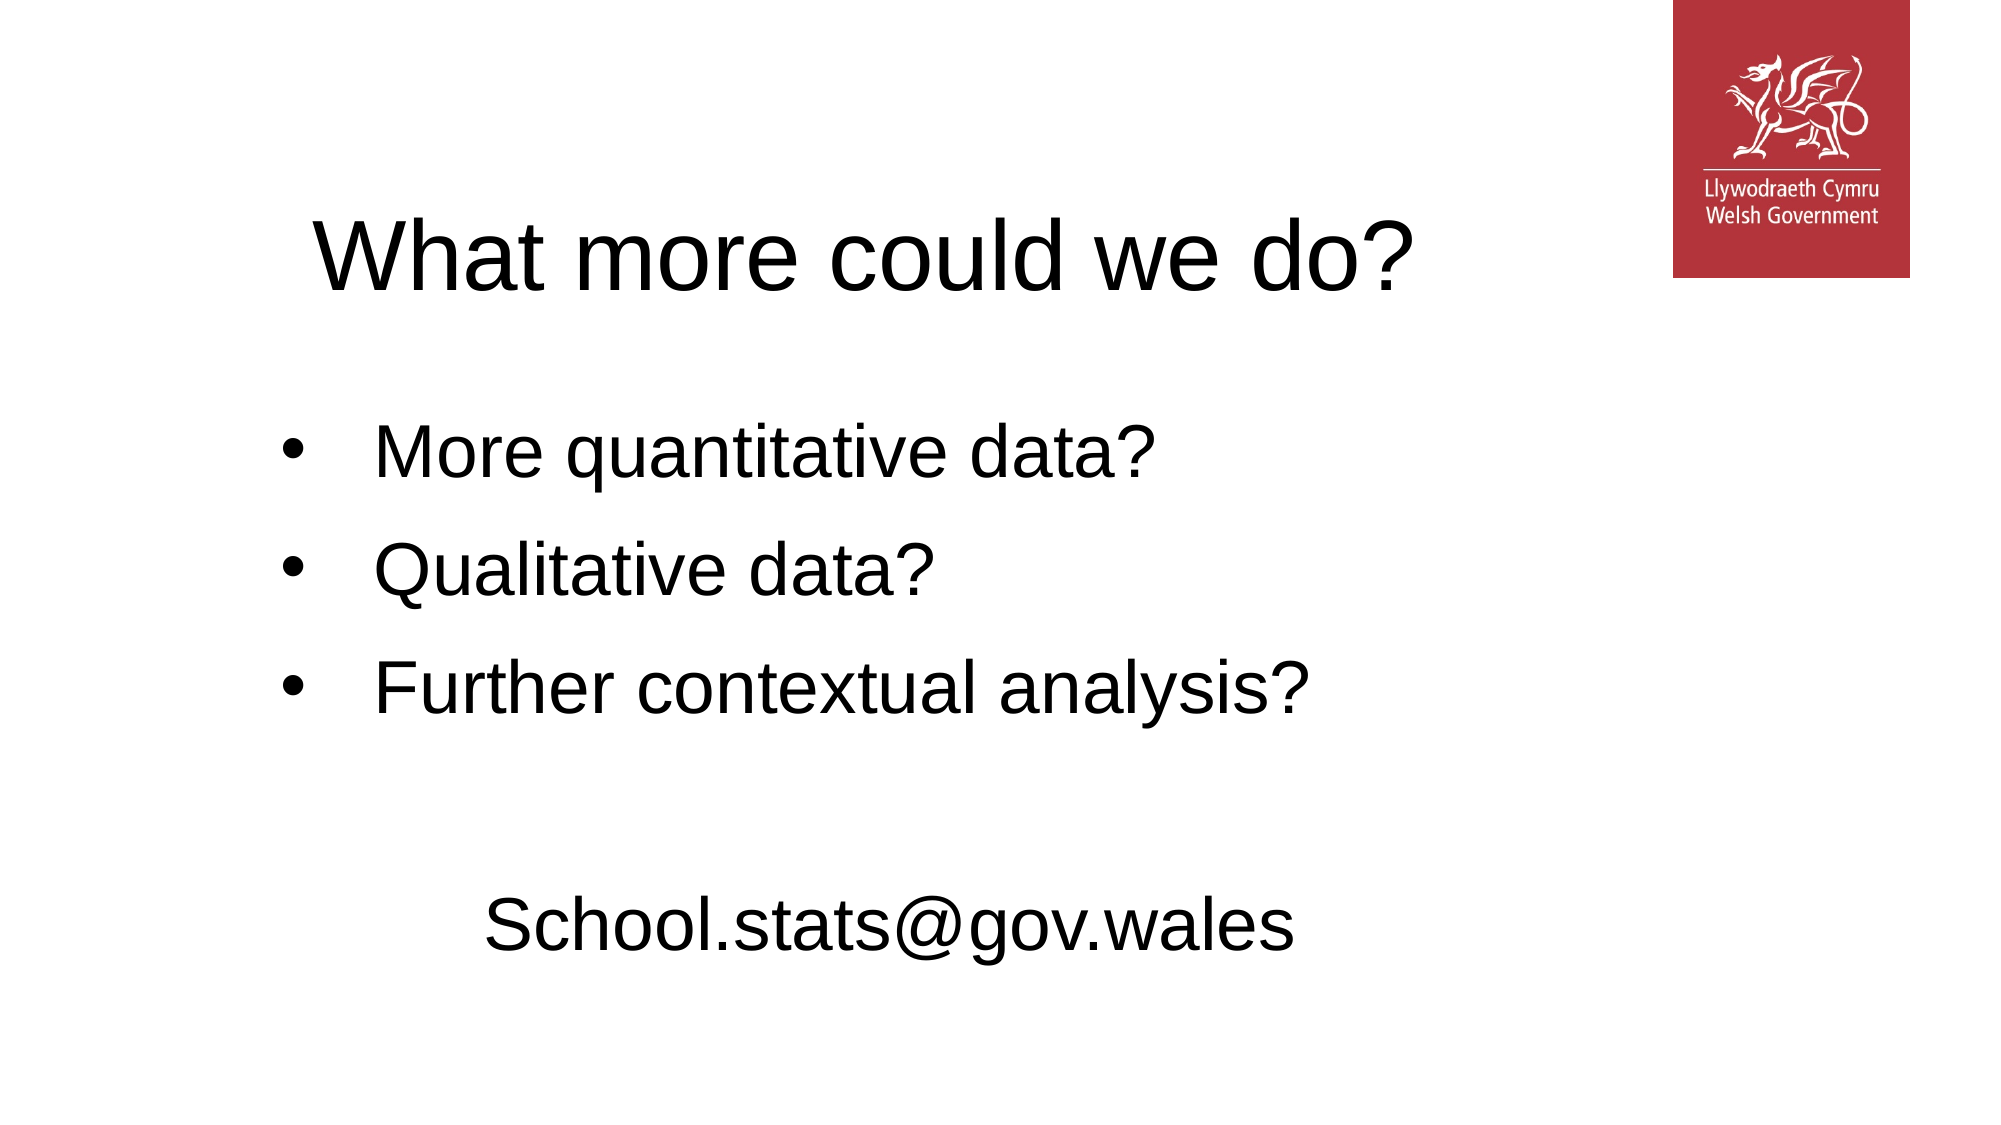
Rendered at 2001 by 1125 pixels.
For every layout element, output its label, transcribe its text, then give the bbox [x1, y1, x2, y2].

subtitle More quantitative data? Qualitative data? Further contextual analysis? School.stats@gov.wales [115, 376, 1616, 1029]
title What more could we do? [115, 141, 1616, 320]
